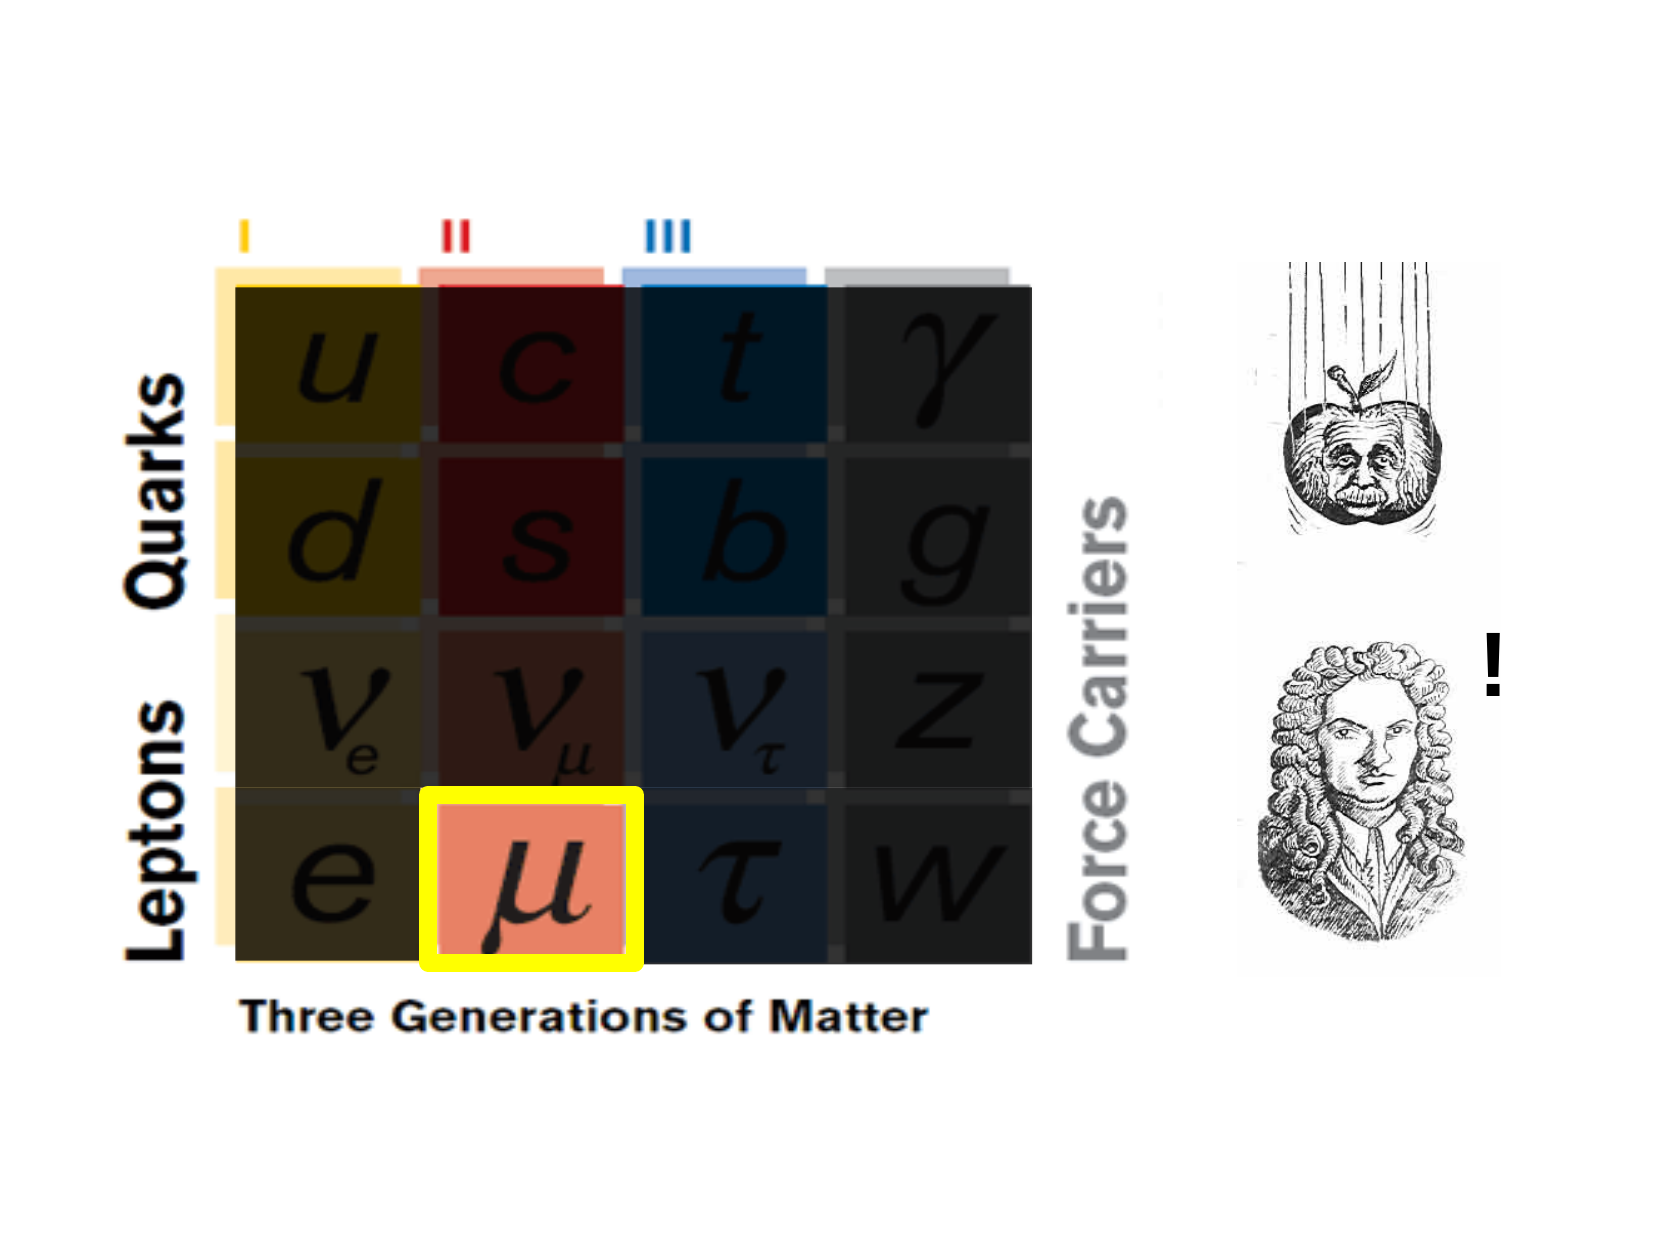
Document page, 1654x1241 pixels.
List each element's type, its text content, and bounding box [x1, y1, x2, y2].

text_box ! [1464, 605, 1525, 759]
picture [1237, 262, 1501, 977]
text_box [235, 287, 1033, 965]
picture [90, 212, 1163, 1051]
